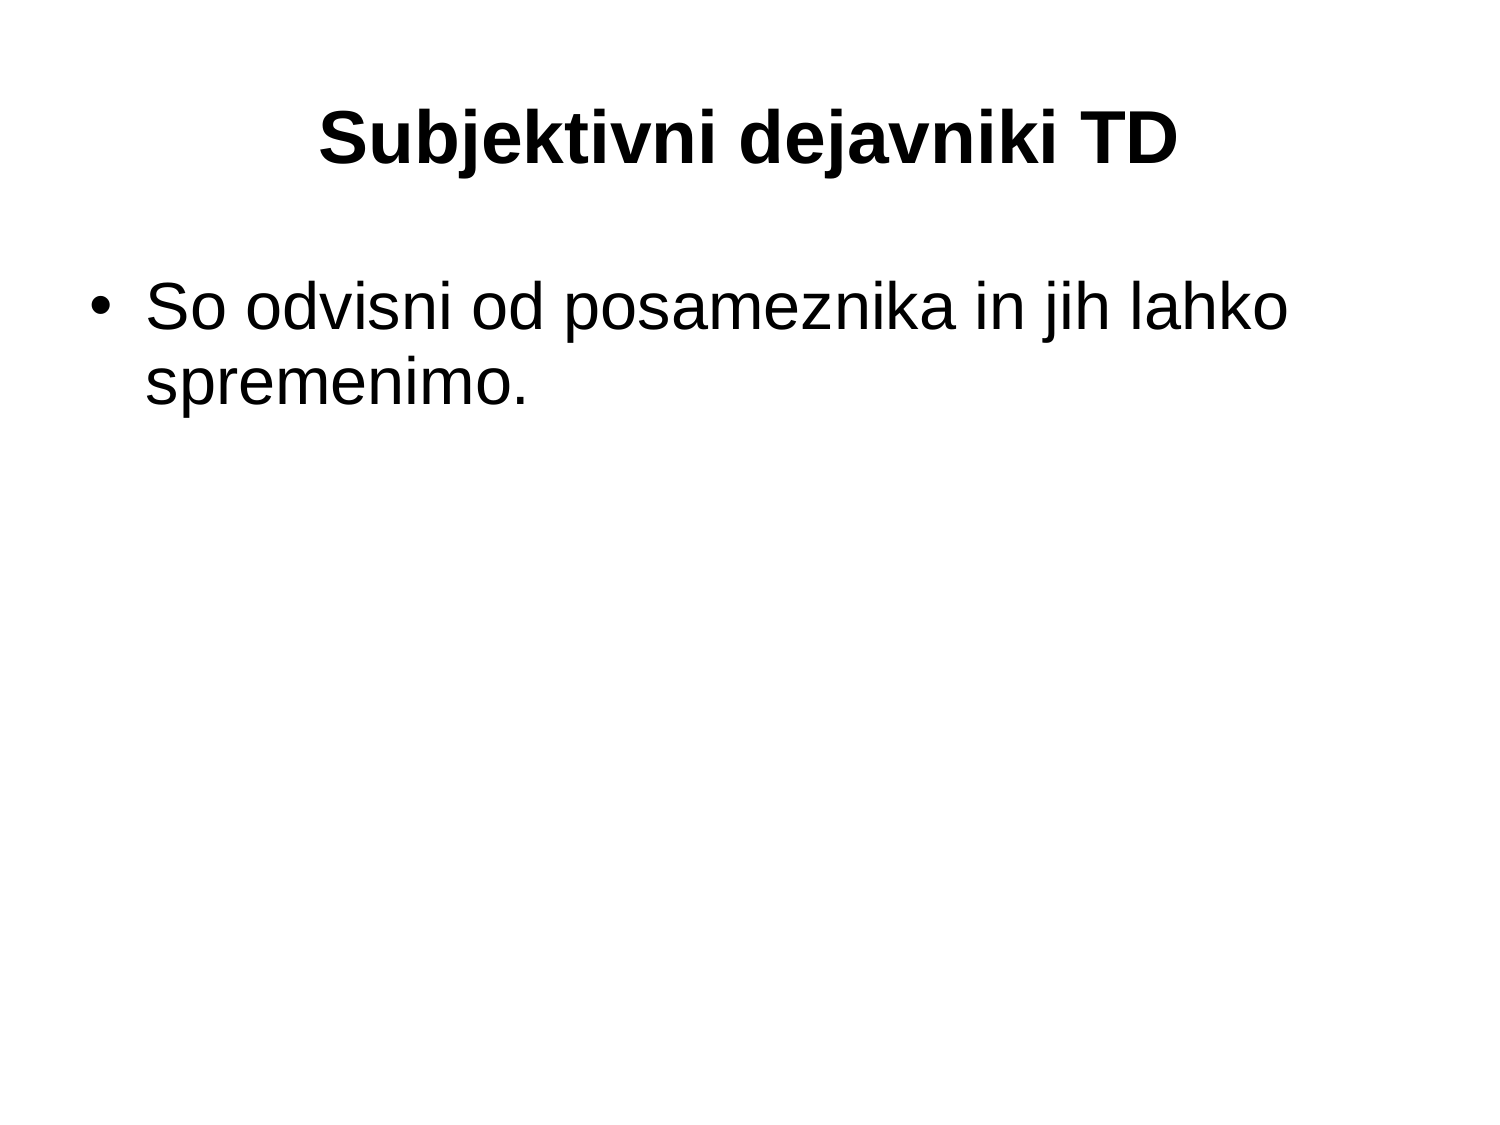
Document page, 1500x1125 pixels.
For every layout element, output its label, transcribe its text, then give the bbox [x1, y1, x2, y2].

list So odvisni od posameznika in jih lahko spremenimo. [75, 262, 1425, 1005]
title Subjektivni dejavniki TD [75, 21, 1425, 257]
